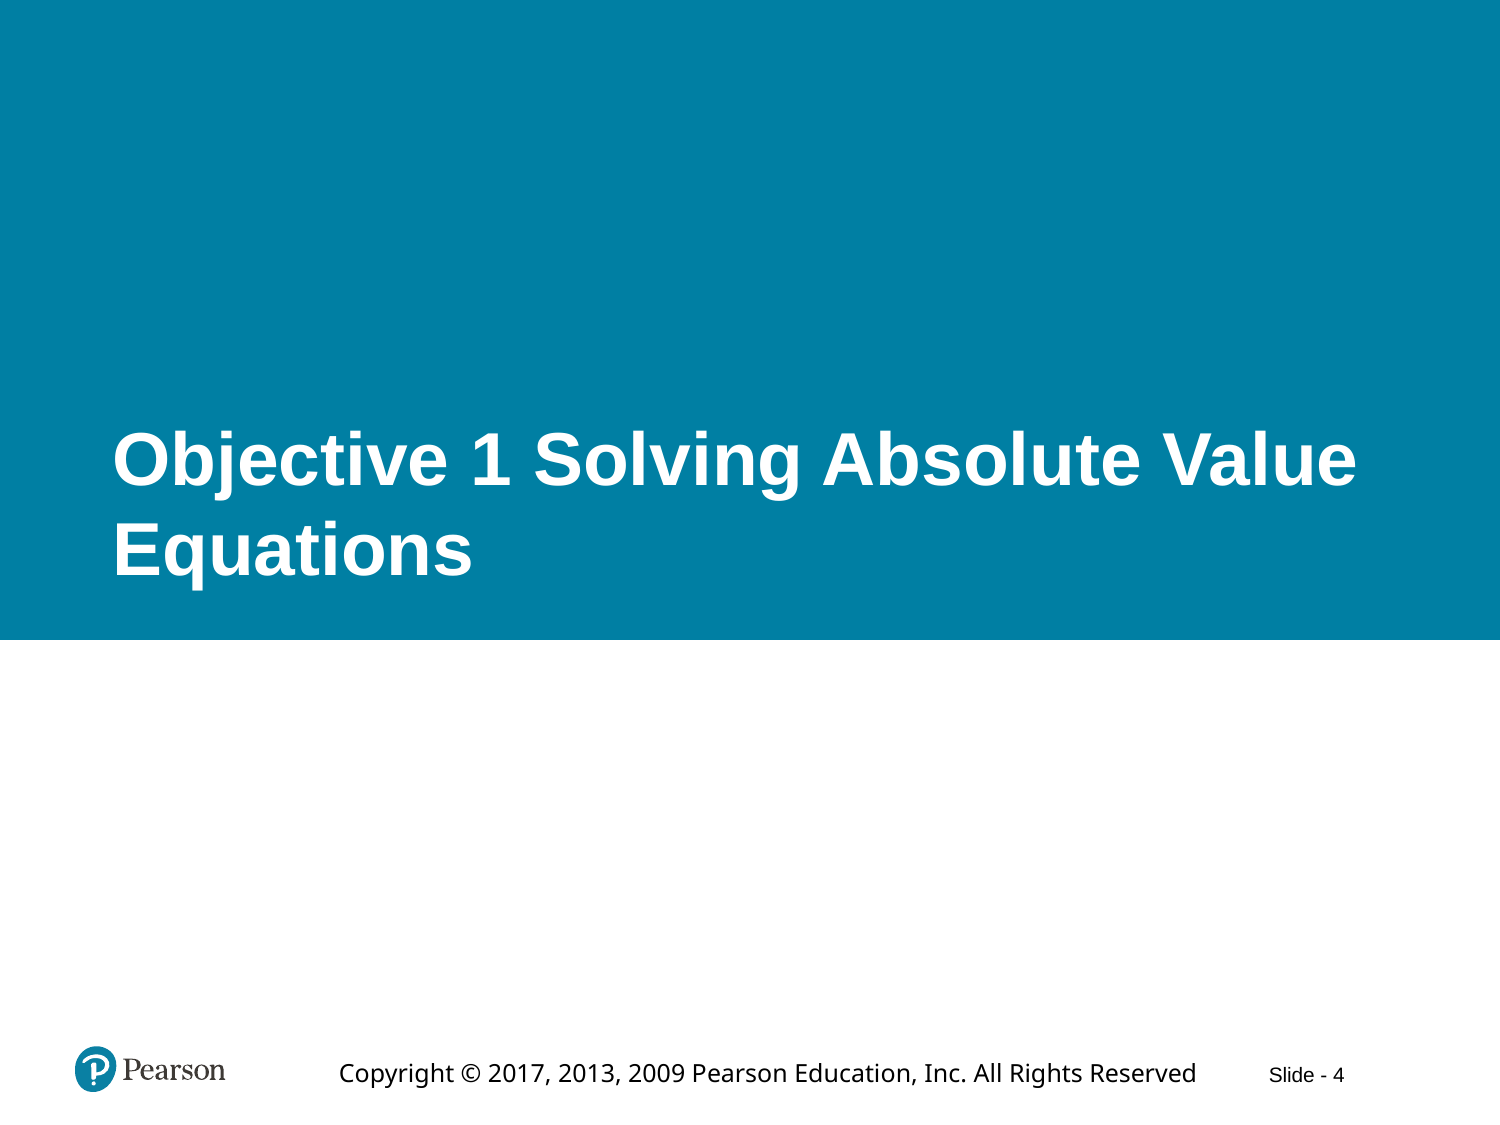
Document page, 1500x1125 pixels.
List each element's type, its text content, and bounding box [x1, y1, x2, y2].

title Objective 1 Solving Absolute Value Equations [112, 125, 1388, 591]
